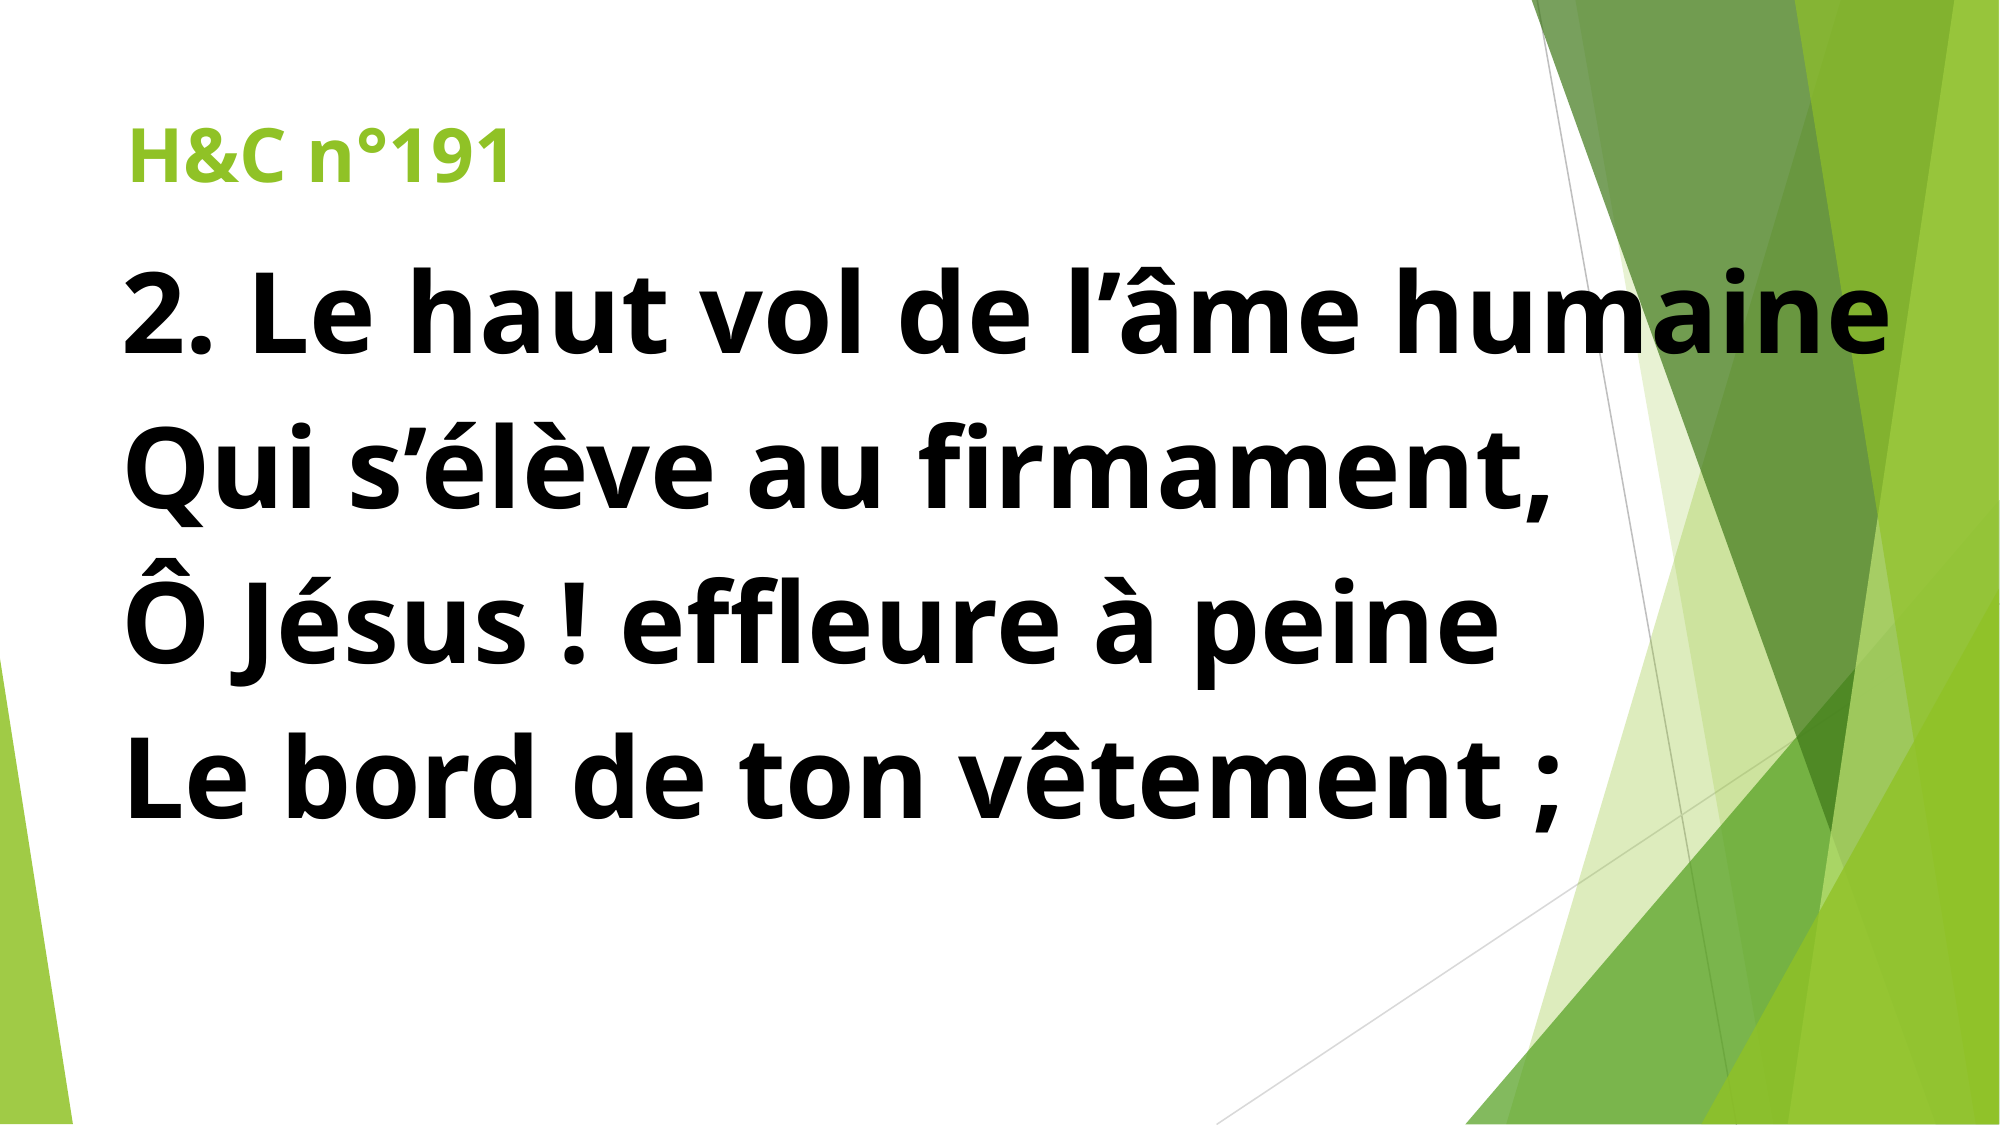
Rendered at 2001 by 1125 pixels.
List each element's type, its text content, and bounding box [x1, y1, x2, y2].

text_box 2. Le haut vol de l’âme humaine Qui s’élève au firmament, Ô Jésus ! effleure à peine Le bord de ton vêtement ; [106, 213, 1973, 1037]
text_box H&C n°191 [111, 99, 1522, 213]
